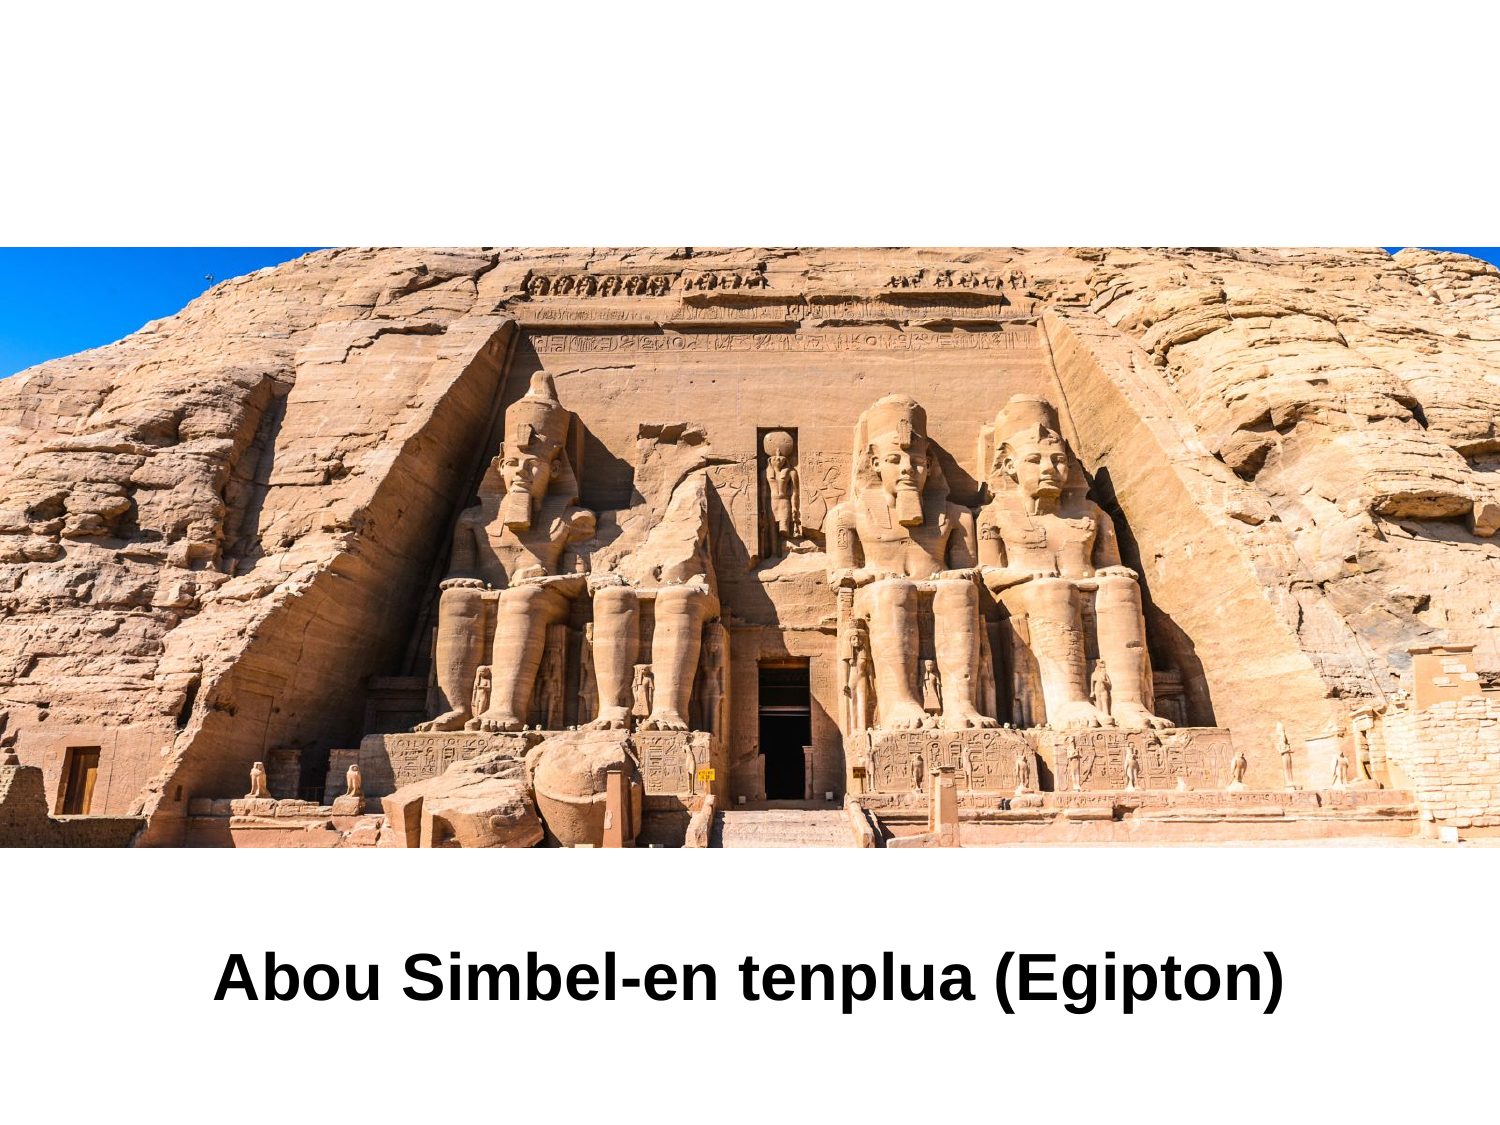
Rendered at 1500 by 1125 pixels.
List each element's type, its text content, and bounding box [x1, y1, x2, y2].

picture [0, 247, 1500, 848]
text_box Abou Simbel-en tenplua (Egipton) [0, 933, 1500, 1046]
